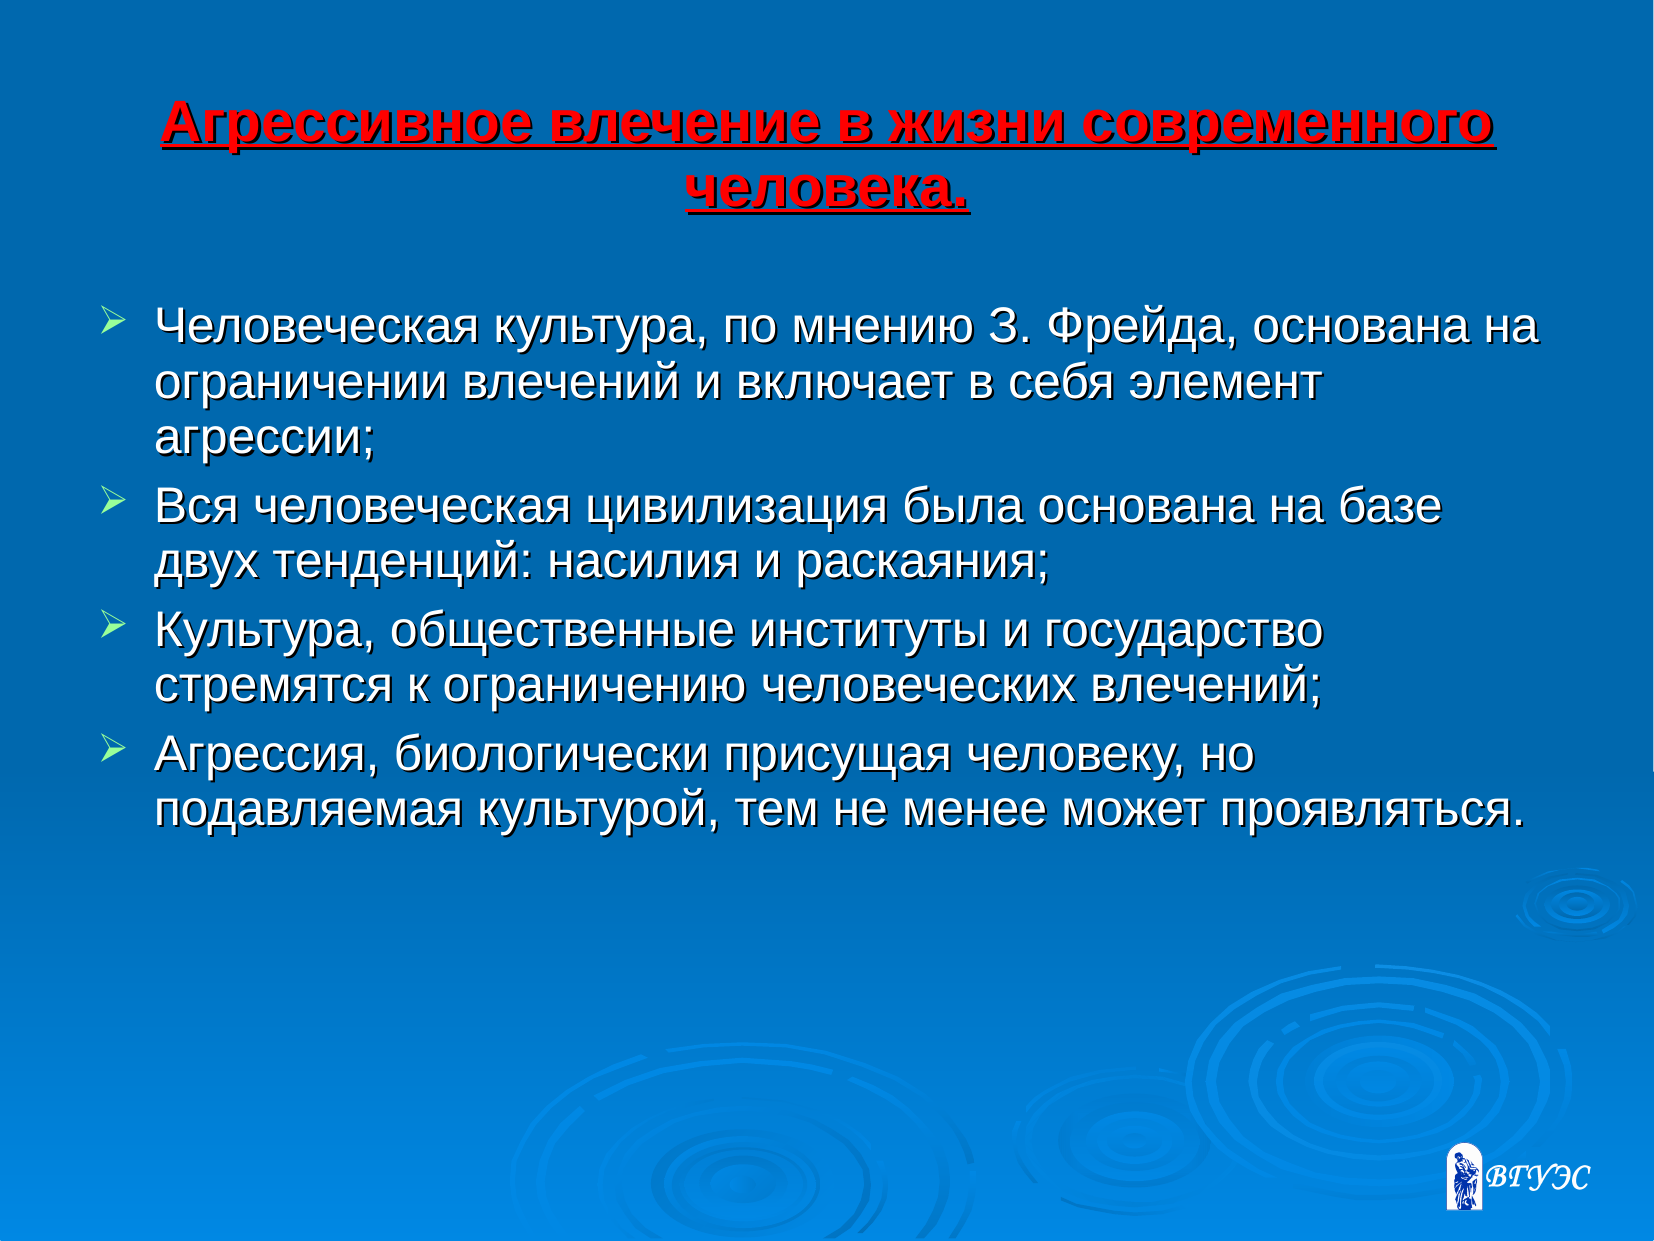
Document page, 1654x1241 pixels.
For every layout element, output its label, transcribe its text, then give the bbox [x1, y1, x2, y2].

list Человеческая культура, по мнению З. Фрейда, основана на ограничении влечений и включает в себя элемент агрессии; Вся человеческая цивилизация была основана на базе двух тенденций: насилия и раскаяния; Культура, общественные институты и государство стремятся к ограничению человеческих влечений; Агрессия, биологически присущая человеку, но подавляемая культурой, тем не менее может проявляться. [82, 289, 1571, 1108]
picture [1446, 1142, 1592, 1211]
title Агрессивное влечение в жизни современного человека. [82, 50, 1571, 257]
